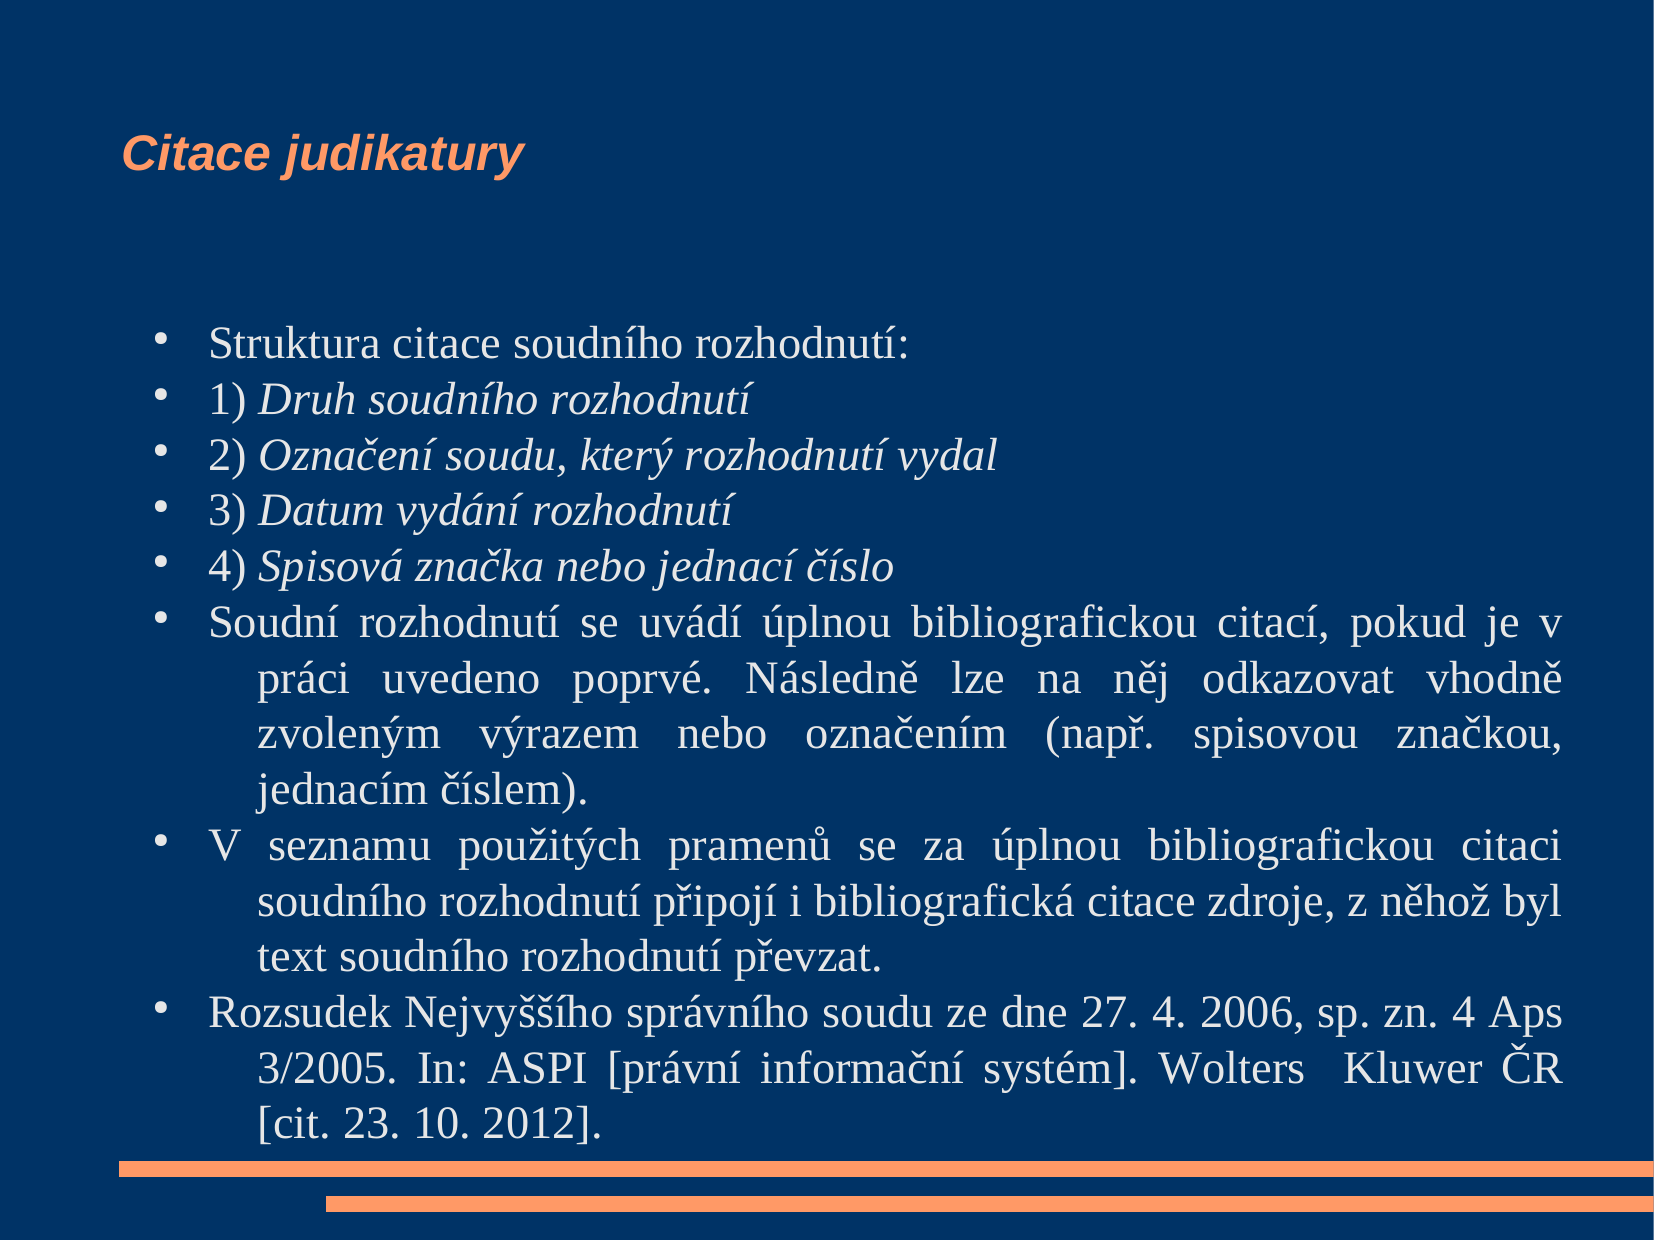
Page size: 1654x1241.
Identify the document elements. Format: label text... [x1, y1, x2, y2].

title Citace judikatury [121, 46, 1534, 254]
list Struktura citace soudního rozhodnutí: 1) Druh soudního rozhodnutí 2) Označení soudu, který rozhodnutí vydal 3) Datum vydání rozhodnutí 4) Spisová značka nebo jednací číslo Soudní rozhodnutí se uvádí úplnou bibliografickou citací, pokud je v práci uvedeno poprvé. Následně lze na něj odkazovat vhodně zvoleným výrazem nebo označením (např. spisovou značkou, jednacím číslem). V seznamu použitých pramenů se za úplnou bibliografickou citaci soudního rozhodnutí připojí i bibliografická citace zdroje, z něhož byl text soudního rozhodnutí převzat. Rozsudek Nejvyššího správního soudu ze dne 27. 4. 2006, sp. zn. 4 Aps 3/2005. In: ASPI [právní informační systém]. Wolters Kluwer ČR [cit. 23. 10. 2012]. [125, 312, 1565, 1157]
